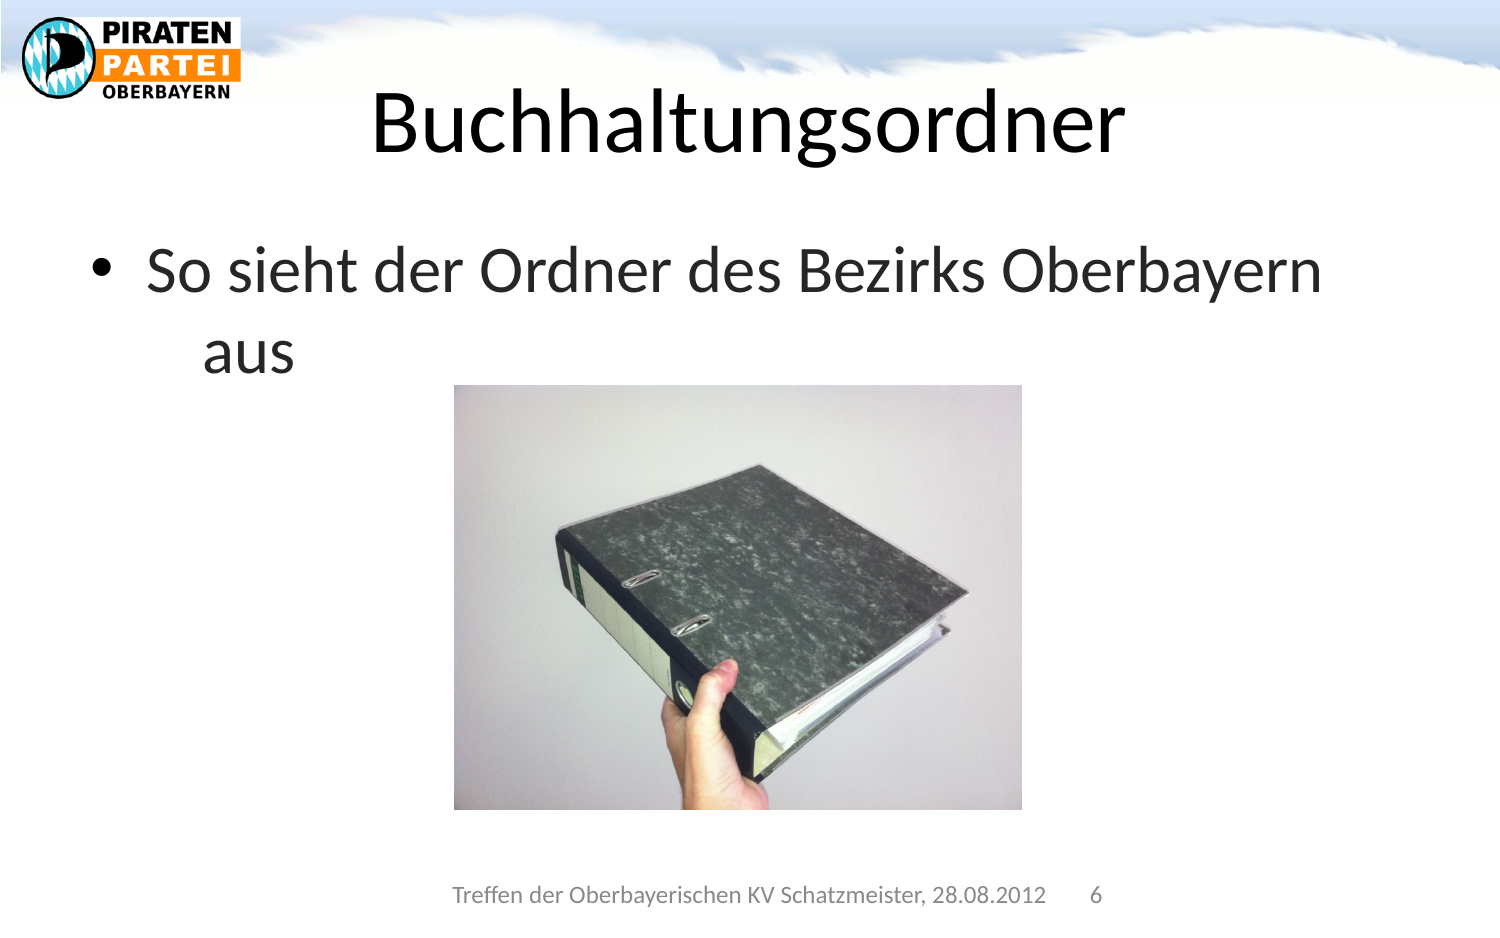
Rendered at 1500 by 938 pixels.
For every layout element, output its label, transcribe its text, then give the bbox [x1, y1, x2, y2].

list So sieht der Ordner des Bezirks Oberbayern aus [75, 218, 1426, 838]
picture [454, 386, 1022, 810]
text_box Treffen der Oberbayerischen KV Schatzmeister, 28.08.2012 [76, 868, 1074, 919]
text_box [1074, 868, 1426, 919]
title Buchhaltungsordner [75, 37, 1426, 194]
